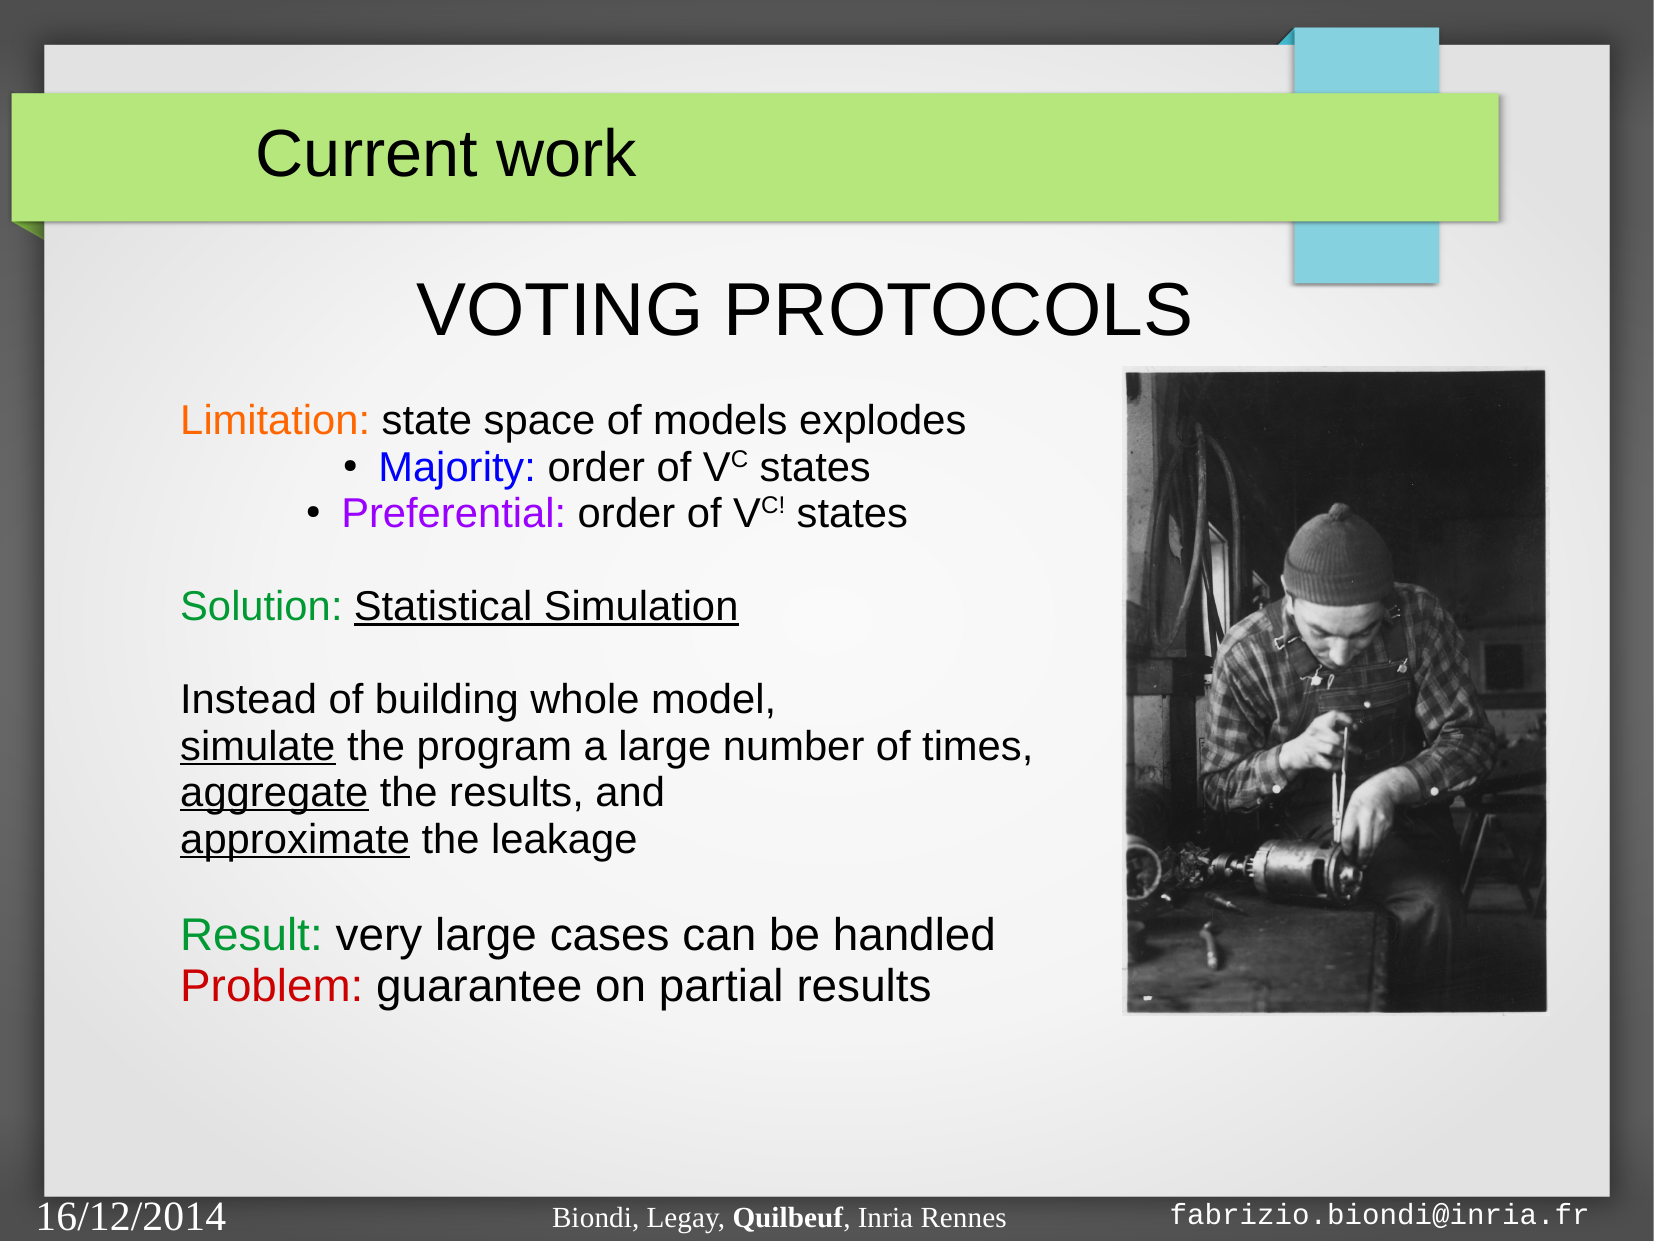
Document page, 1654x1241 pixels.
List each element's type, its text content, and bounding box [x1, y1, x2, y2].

picture [0, 0, 1654, 1241]
text_box VOTING PROTOCOLS [401, 259, 1229, 367]
title Current work [70, 94, 1583, 213]
text_box Limitation: state space of models explodes Majority: order of VC states Preferential: order of VC! states Solution: Statistical Simulation Instead of building whole model, simulate the program a large number of times, aggregate the results, and approximate the leakage Result: very large cases can be handled Problem: guarantee on partial results [165, 389, 1063, 1198]
